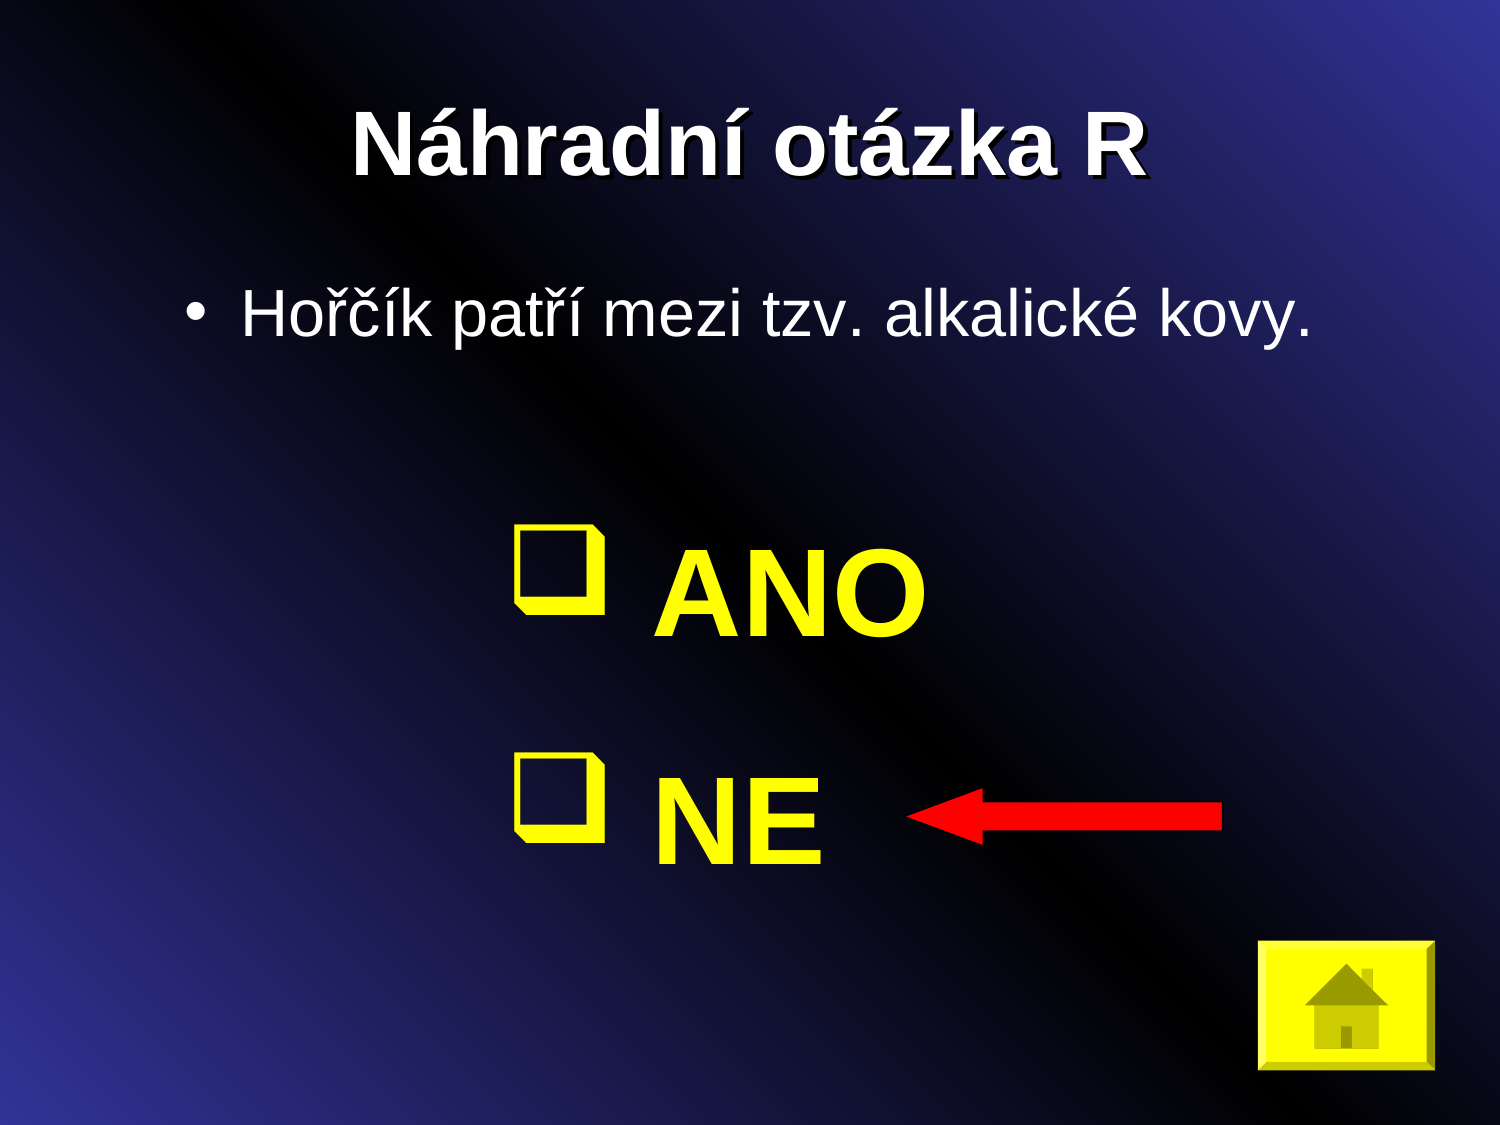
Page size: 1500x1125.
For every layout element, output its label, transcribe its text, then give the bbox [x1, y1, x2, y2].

text_box [903, 786, 1223, 847]
text_box ANO NE [490, 503, 987, 897]
text_box [1259, 940, 1436, 1071]
list Hořčík patří mezi tzv. alkalické kovy. [75, 262, 1426, 386]
title Náhradní otázka R [75, 45, 1426, 233]
